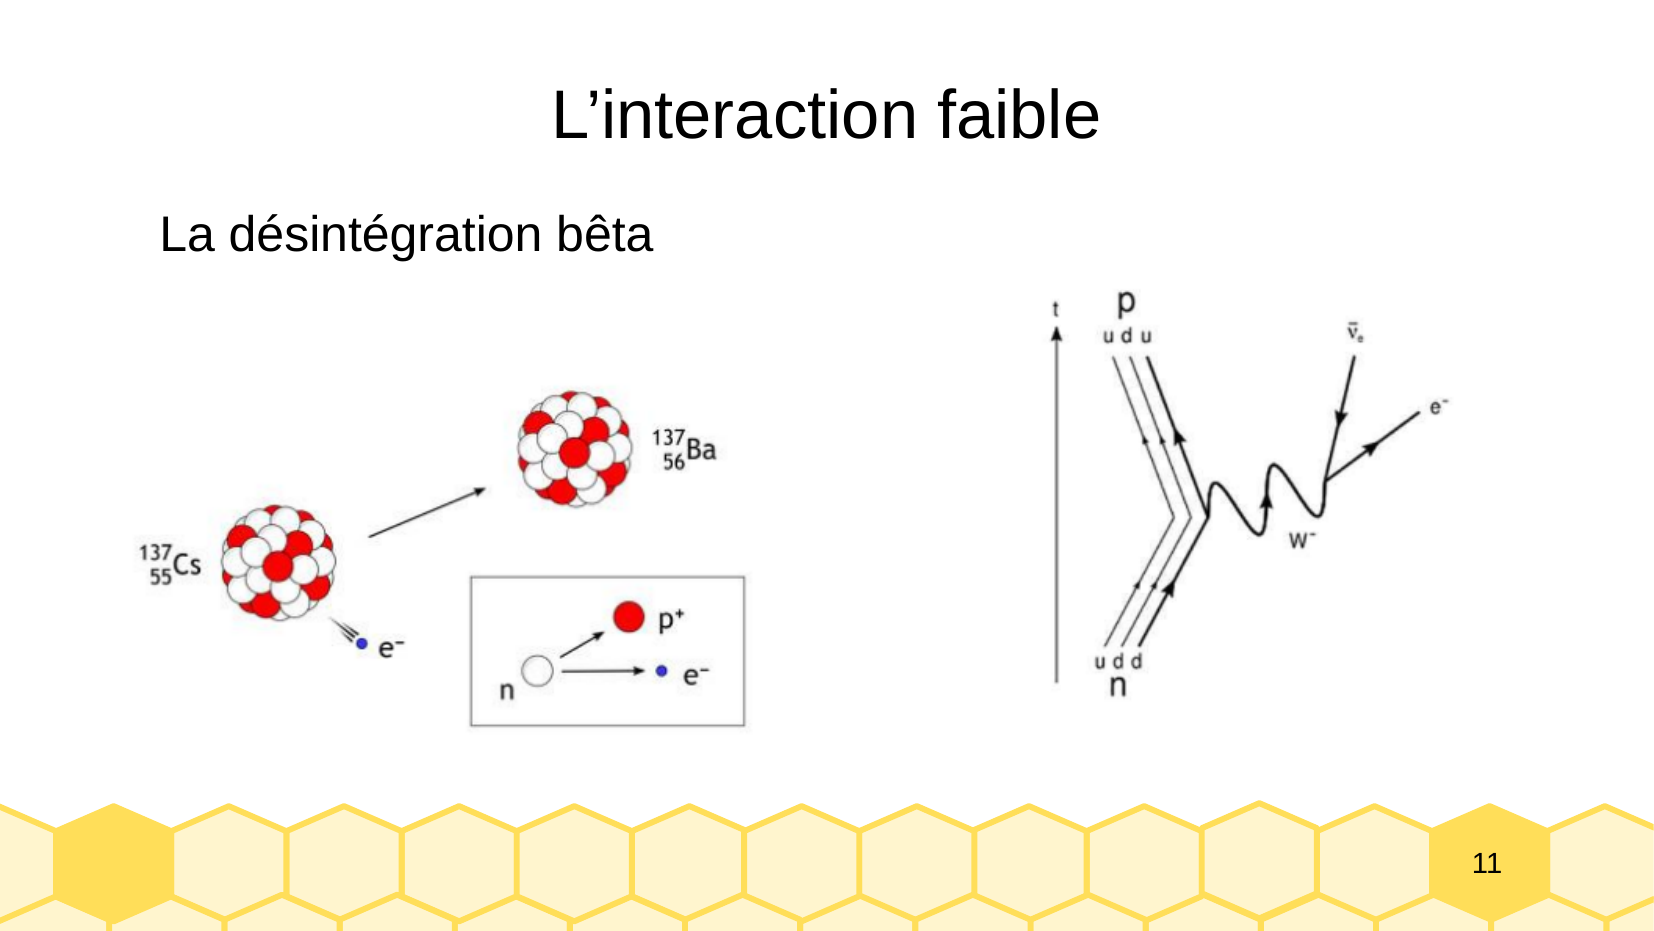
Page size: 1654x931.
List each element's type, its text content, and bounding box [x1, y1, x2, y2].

picture [88, 367, 762, 739]
list La désintégration bêta [88, 206, 709, 296]
title L’interaction faible [82, 37, 1571, 193]
picture [1003, 255, 1504, 739]
